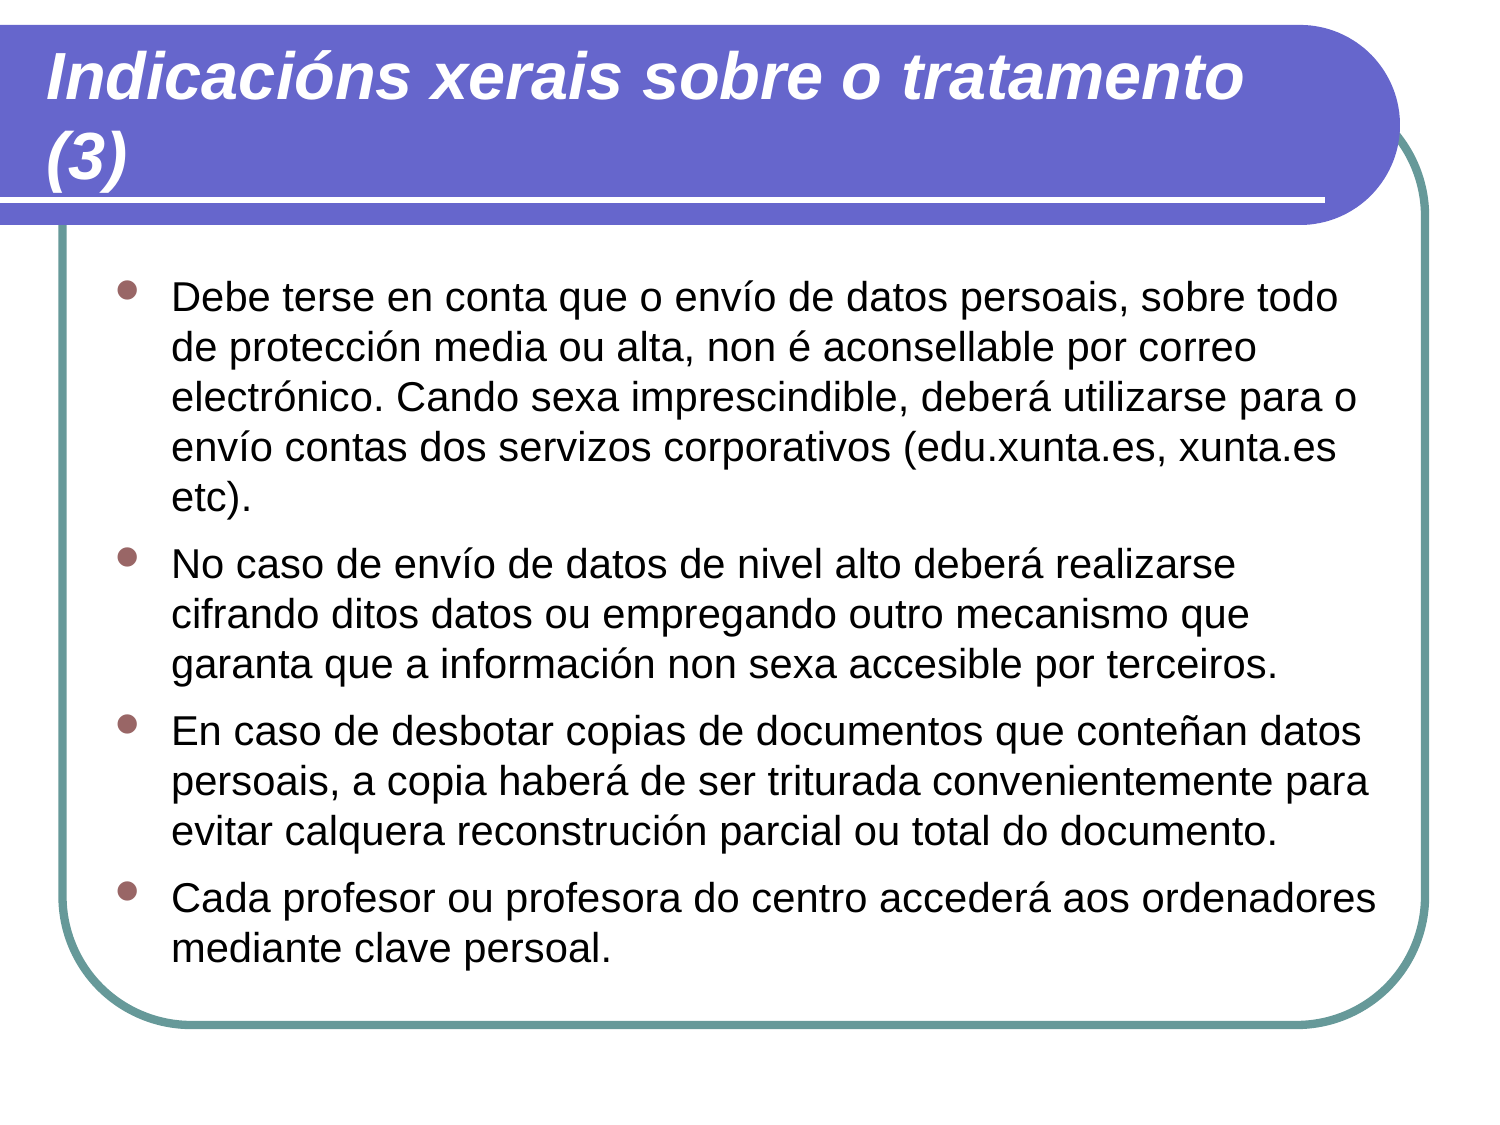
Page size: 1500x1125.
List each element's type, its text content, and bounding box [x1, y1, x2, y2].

title Indicacións xerais sobre o tratamento (3) [31, 0, 1347, 226]
list Debe terse en conta que o envío de datos persoais, sobre todo de protección media ou alta, non é aconsellable por correo electrónico. Cando sexa imprescindible, deberá utilizarse para o envío contas dos servizos corporativos (edu.xunta.es, xunta.es etc). No caso de envío de datos de nivel alto deberá realizarse cifrando ditos datos ou empregando outro mecanismo que garanta que a información non sexa accesible por terceiros. En caso de desbotar copias de documentos que conteñan datos persoais, a copia haberá de ser triturada convenientemente para evitar calquera reconstrución parcial ou total do documento. Cada profesor ou profesora do centro accederá aos ordenadores mediante clave persoal. [99, 262, 1401, 988]
